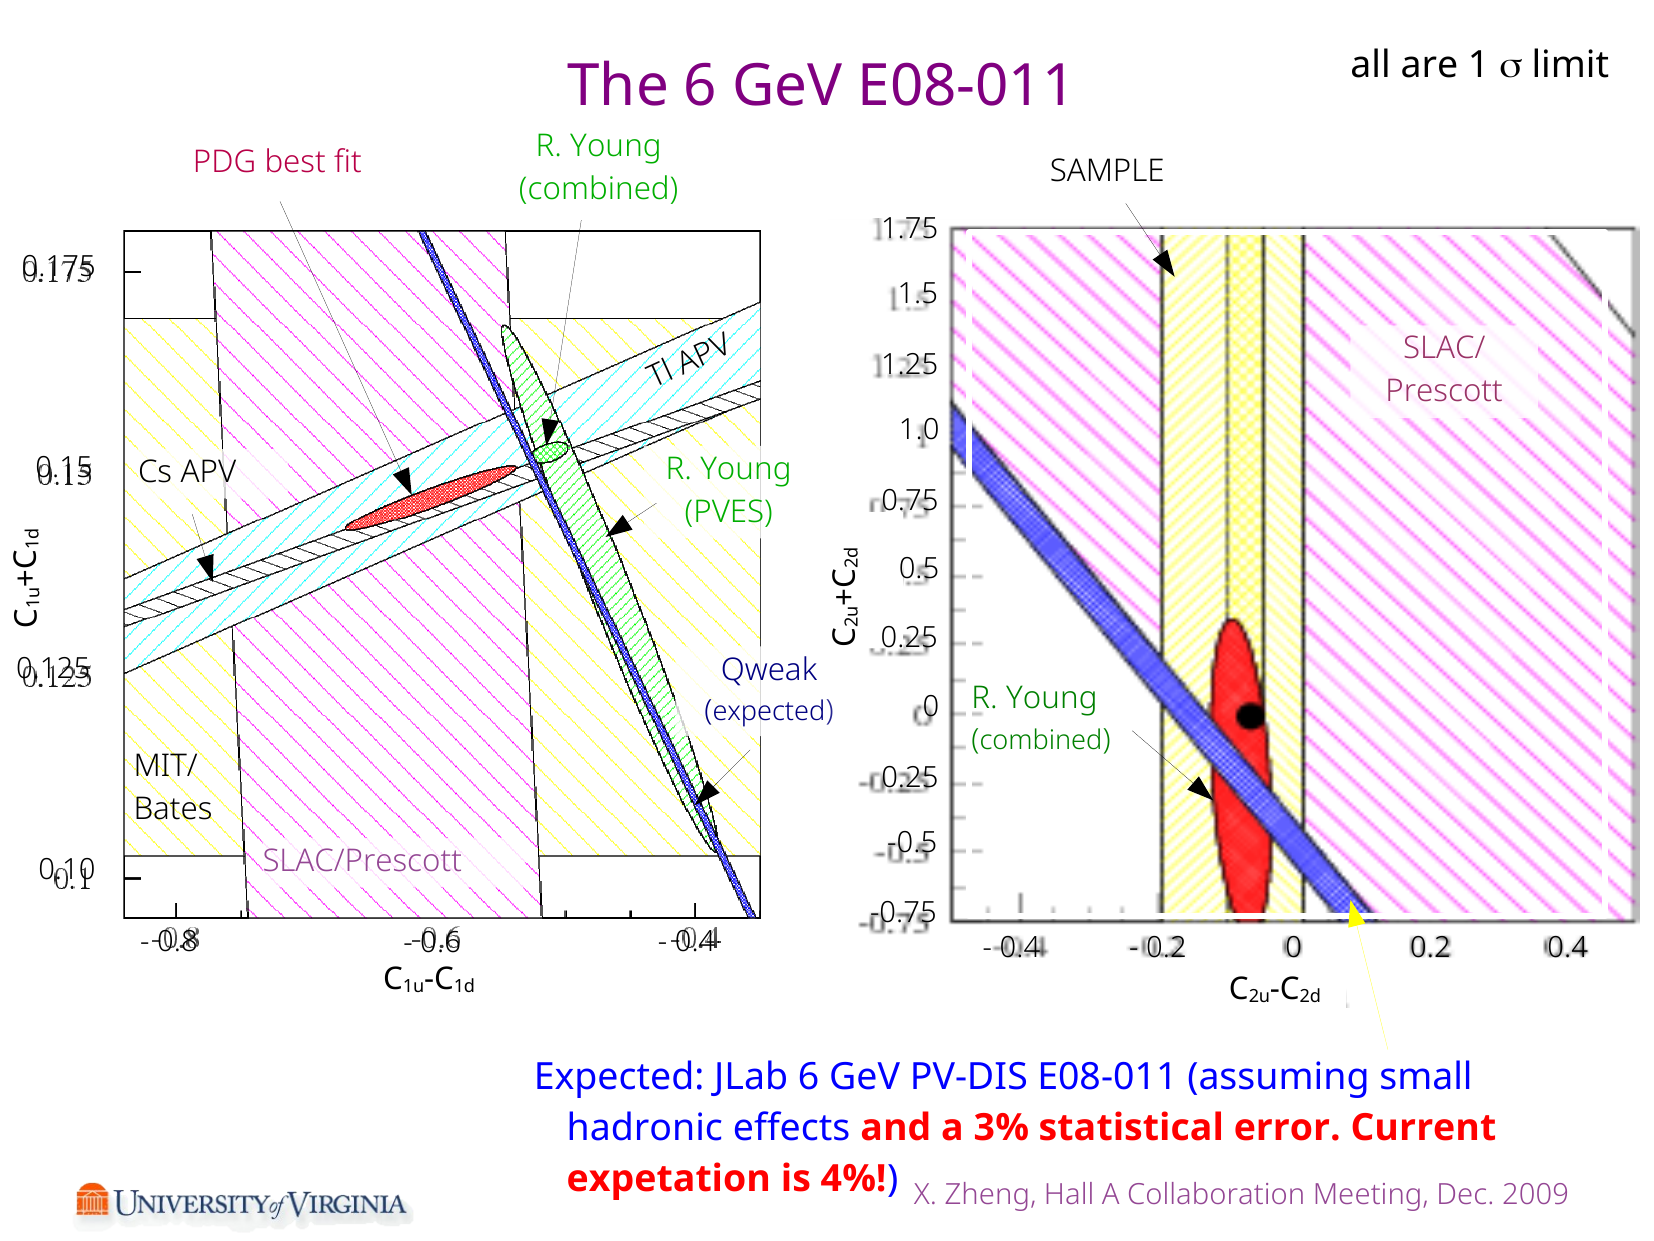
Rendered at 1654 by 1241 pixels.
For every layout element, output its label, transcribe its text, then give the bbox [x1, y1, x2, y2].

text_box Nov. 12 [896, 775, 916, 782]
text_box Dec. 12 [981, 954, 1045, 958]
text_box 0.25 [981, 959, 1045, 963]
picture [1187, 776, 1198, 782]
title Backup Slides [868, 897, 939, 908]
text_box 0.5 [879, 783, 941, 790]
text_box 0.5 [921, 713, 941, 718]
text_box 0.25 [1546, 955, 1592, 960]
text_box 0.5 [885, 849, 940, 855]
text_box 0.25 [1283, 958, 1304, 962]
text_box Nov. 12 [912, 775, 934, 782]
text_box Dec. 12 [36, 876, 97, 881]
picture [972, 235, 1602, 913]
picture [828, 218, 1377, 1008]
title MVP of the Experiment [879, 762, 940, 774]
text_box 0.25 [868, 918, 939, 924]
title Backup Slides [885, 827, 940, 833]
text_box 0.25 [1408, 957, 1454, 962]
text_box 0.25 [36, 881, 97, 885]
text_box 0.25 [1127, 954, 1191, 959]
text_box Dec. 12 [912, 910, 933, 917]
picture [1137, 218, 1640, 1008]
picture [13, 227, 768, 1008]
picture [53, 1165, 427, 1241]
